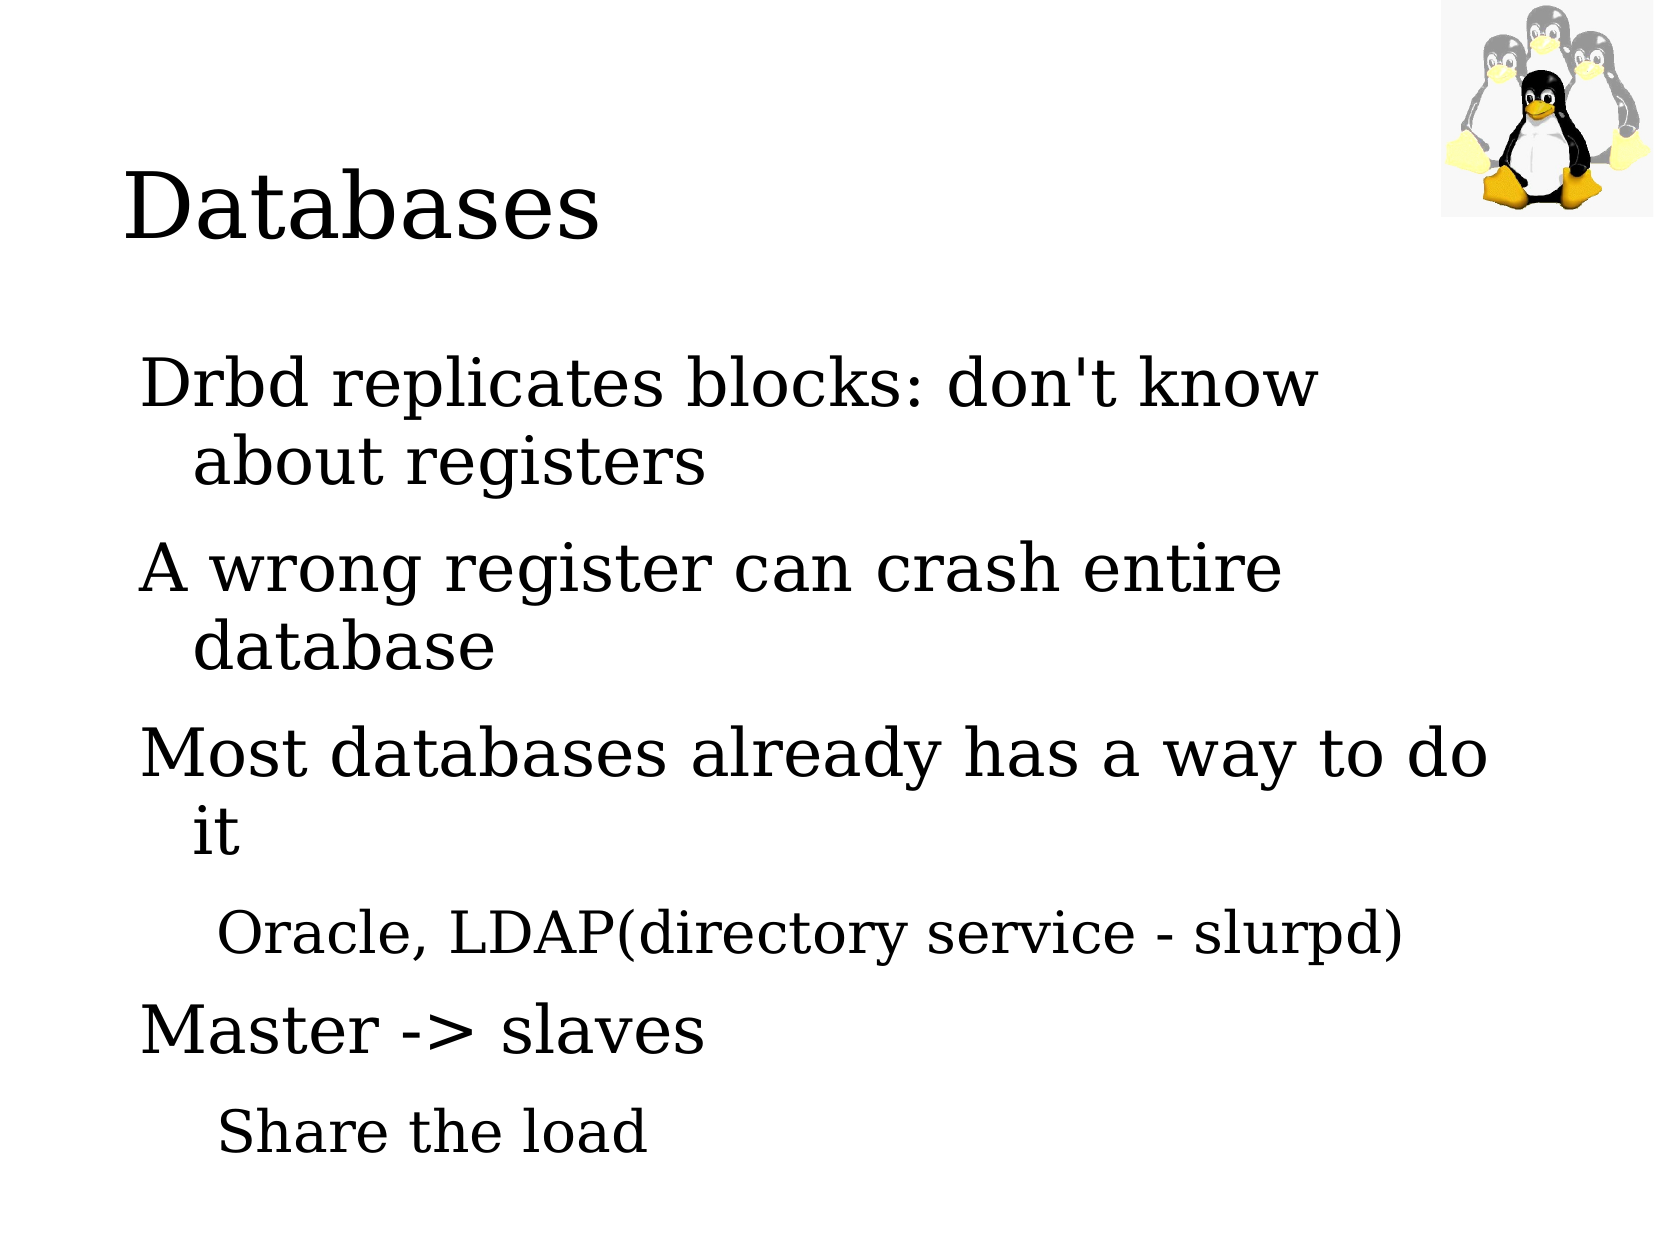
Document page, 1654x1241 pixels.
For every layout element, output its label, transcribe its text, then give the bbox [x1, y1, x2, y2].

list Drbd replicates blocks: don't know about registers A wrong register can crash entire database Most databases already has a way to do it Oracle, LDAP(directory service - slurpd) Master -> slaves Share the load [121, 344, 1534, 1167]
picture [1441, 0, 1654, 217]
title Databases [121, 102, 1534, 311]
